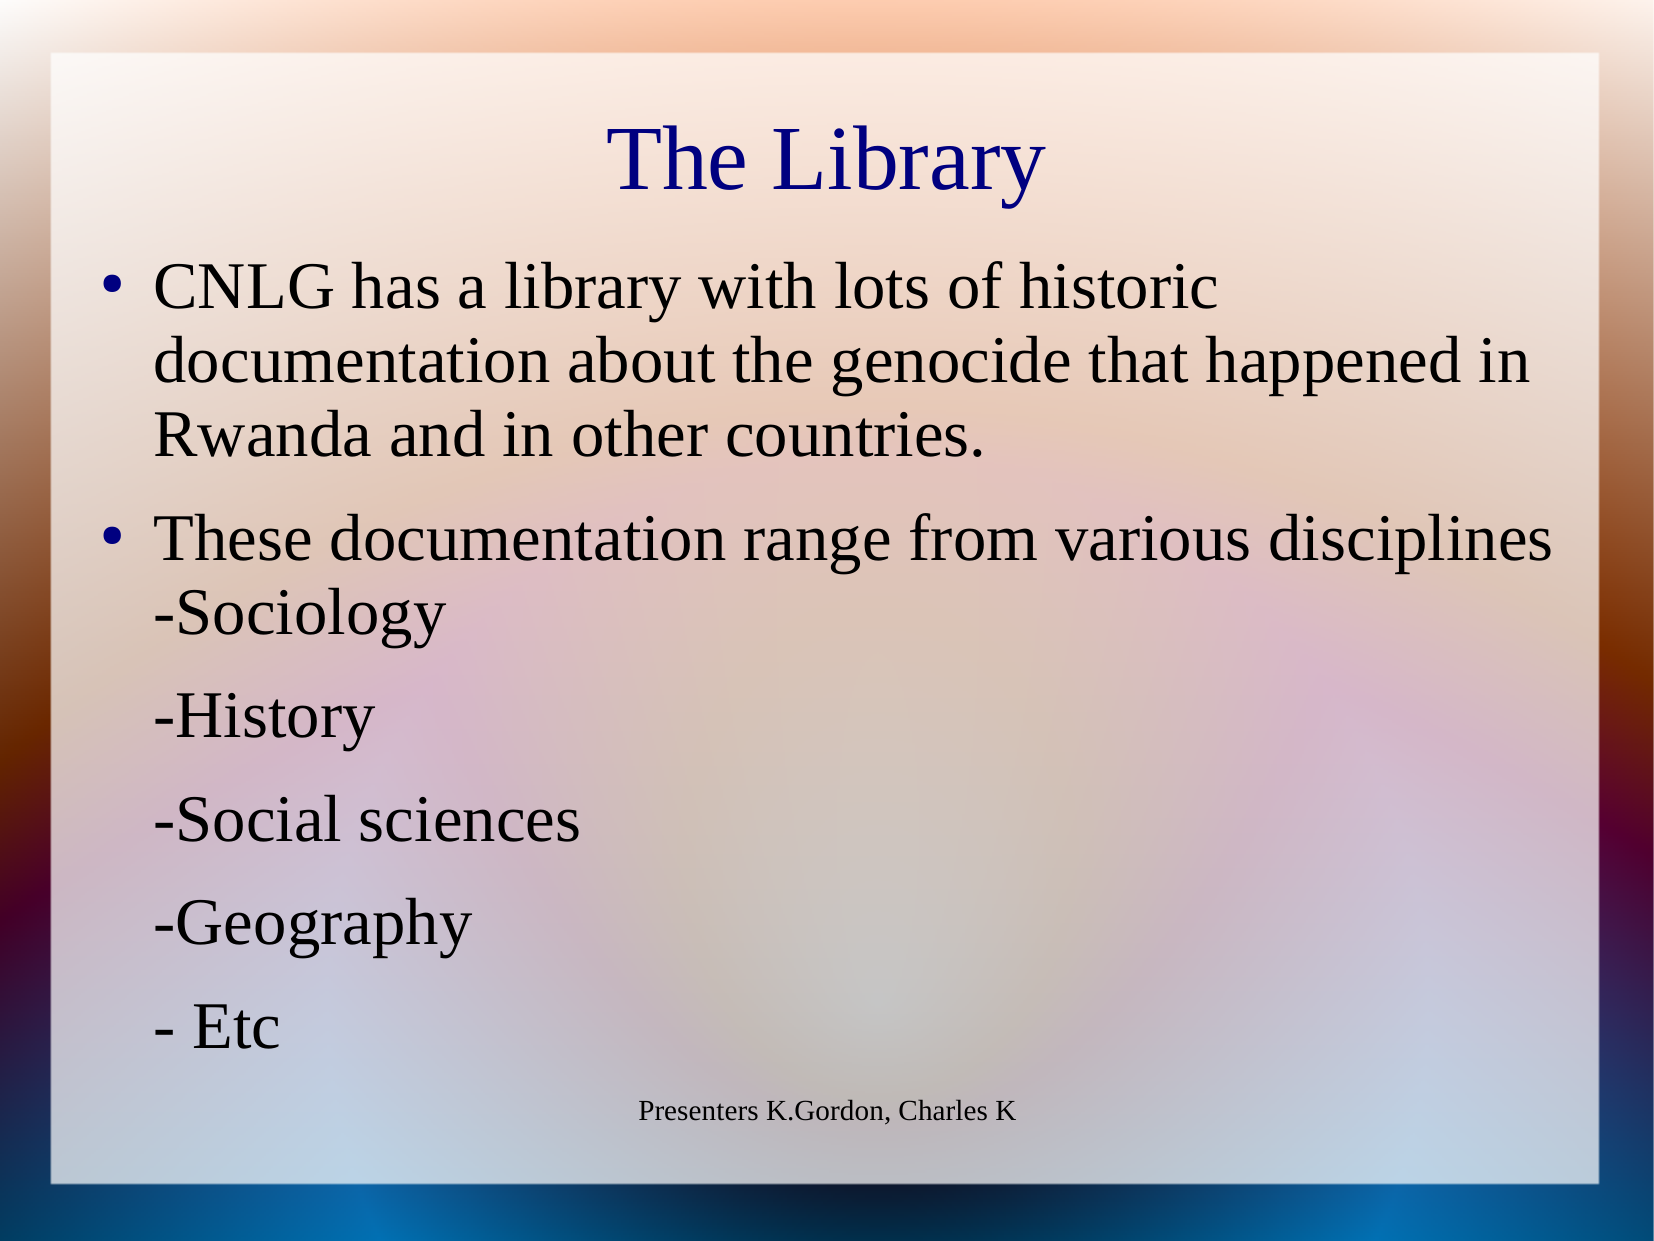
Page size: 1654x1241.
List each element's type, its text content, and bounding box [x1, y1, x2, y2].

picture [0, 0, 1654, 1241]
title The Library [82, 62, 1571, 248]
list CNLG has a library with lots of historic documentation about the genocide that happened in Rwanda and in other countries. These documentation range from various disciplines -Sociology -History -Social sciences -Geography - Etc [82, 248, 1571, 1064]
